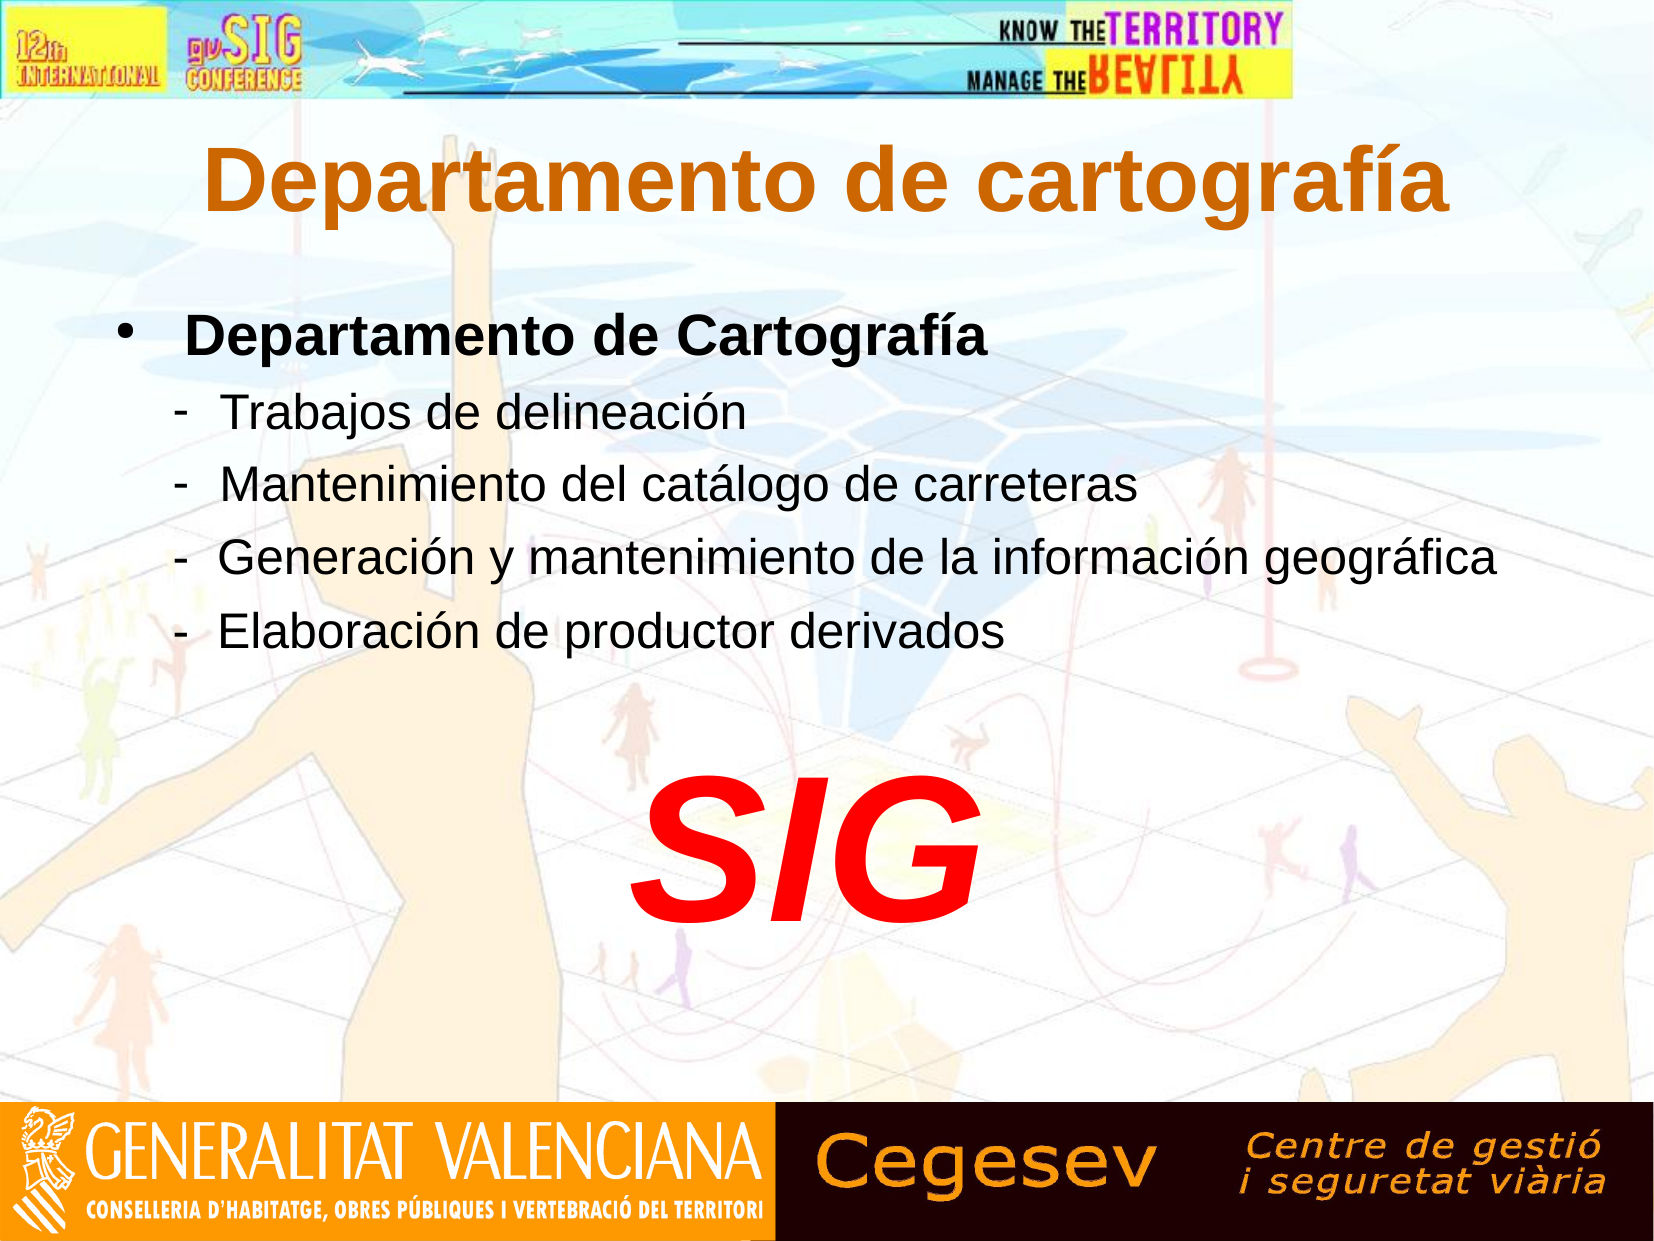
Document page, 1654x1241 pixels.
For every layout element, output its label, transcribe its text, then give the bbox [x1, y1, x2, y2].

title Departamento de cartografía [82, 101, 1571, 249]
picture [0, 0, 1654, 1241]
list Departamento de Cartografía Trabajos de delineación Mantenimiento del catálogo de carreteras - Generación y mantenimiento de la información geográfica - Elaboración de productor derivados [82, 289, 1571, 803]
text_box SIG [614, 705, 1136, 993]
